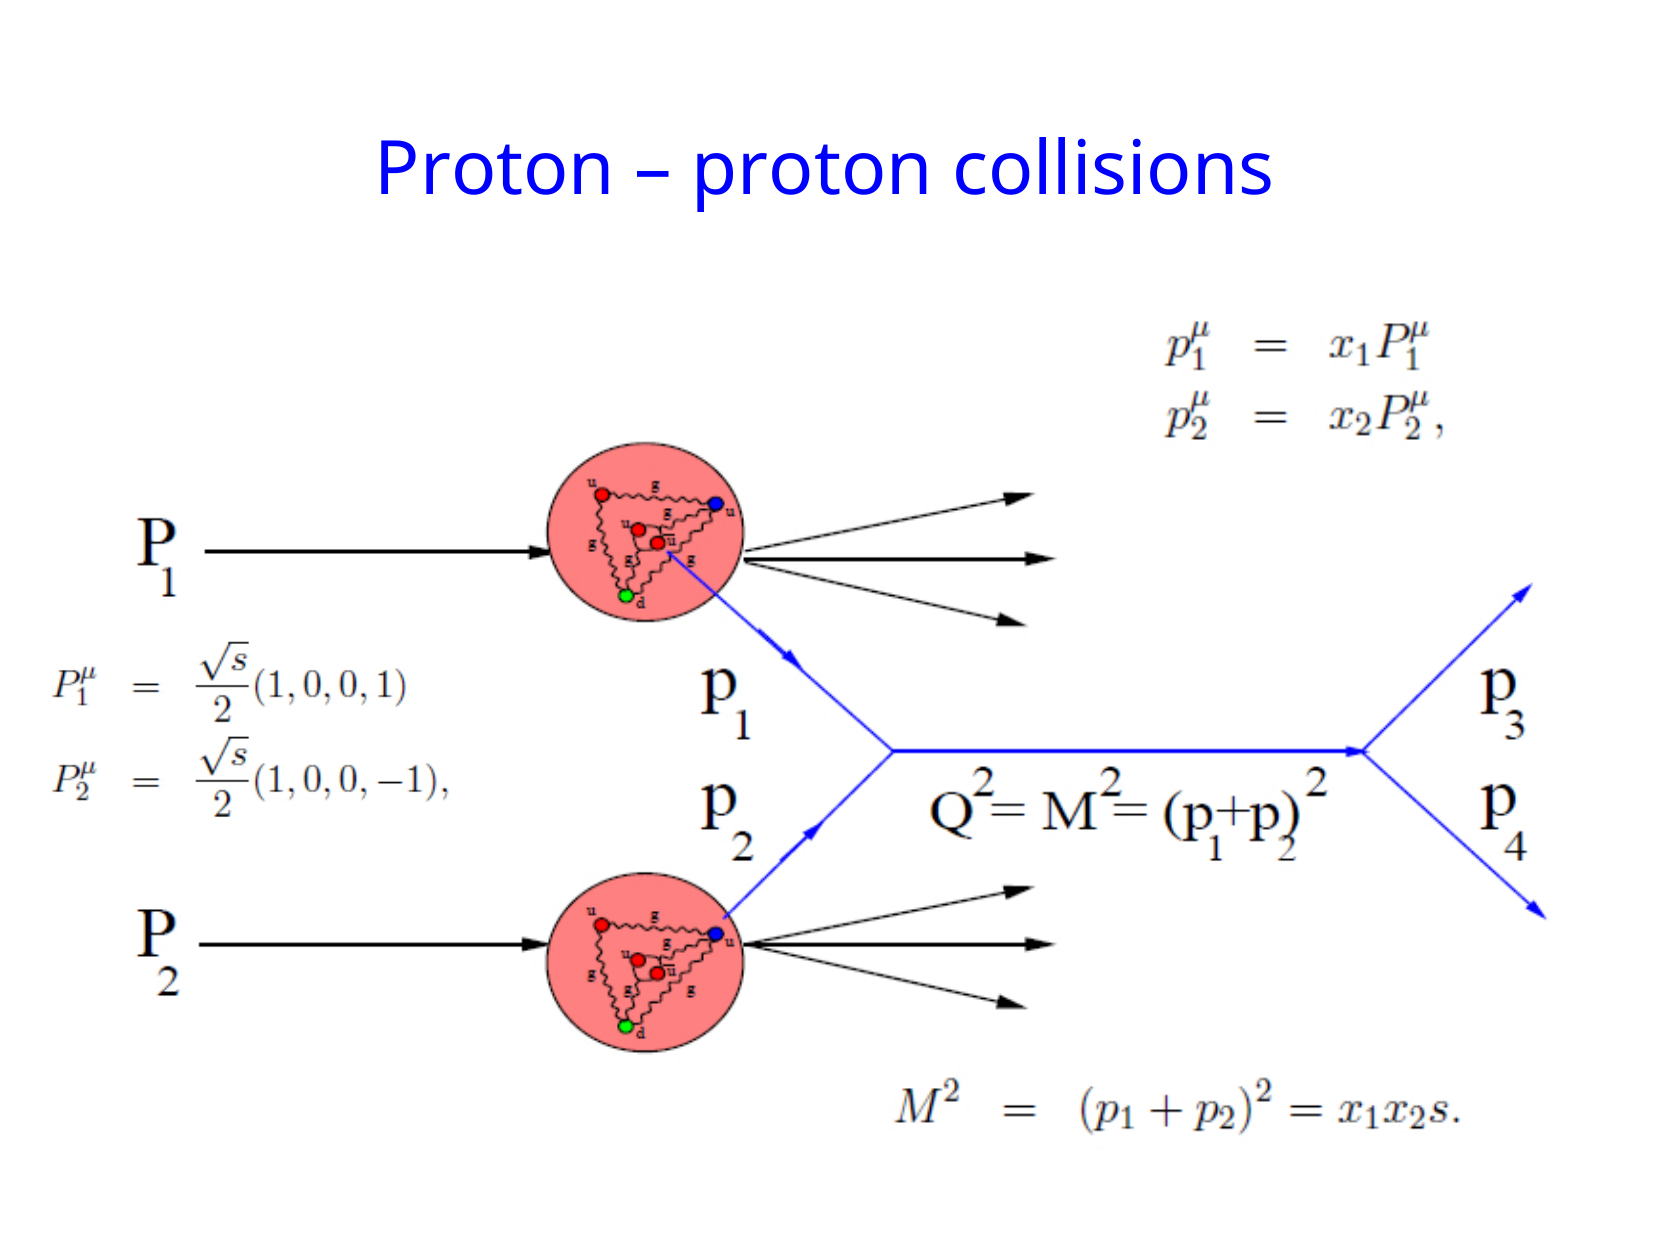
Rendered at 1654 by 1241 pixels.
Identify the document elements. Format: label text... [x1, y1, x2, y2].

text_box Proton – proton collisions [360, 120, 1261, 219]
picture [17, 299, 1621, 1163]
